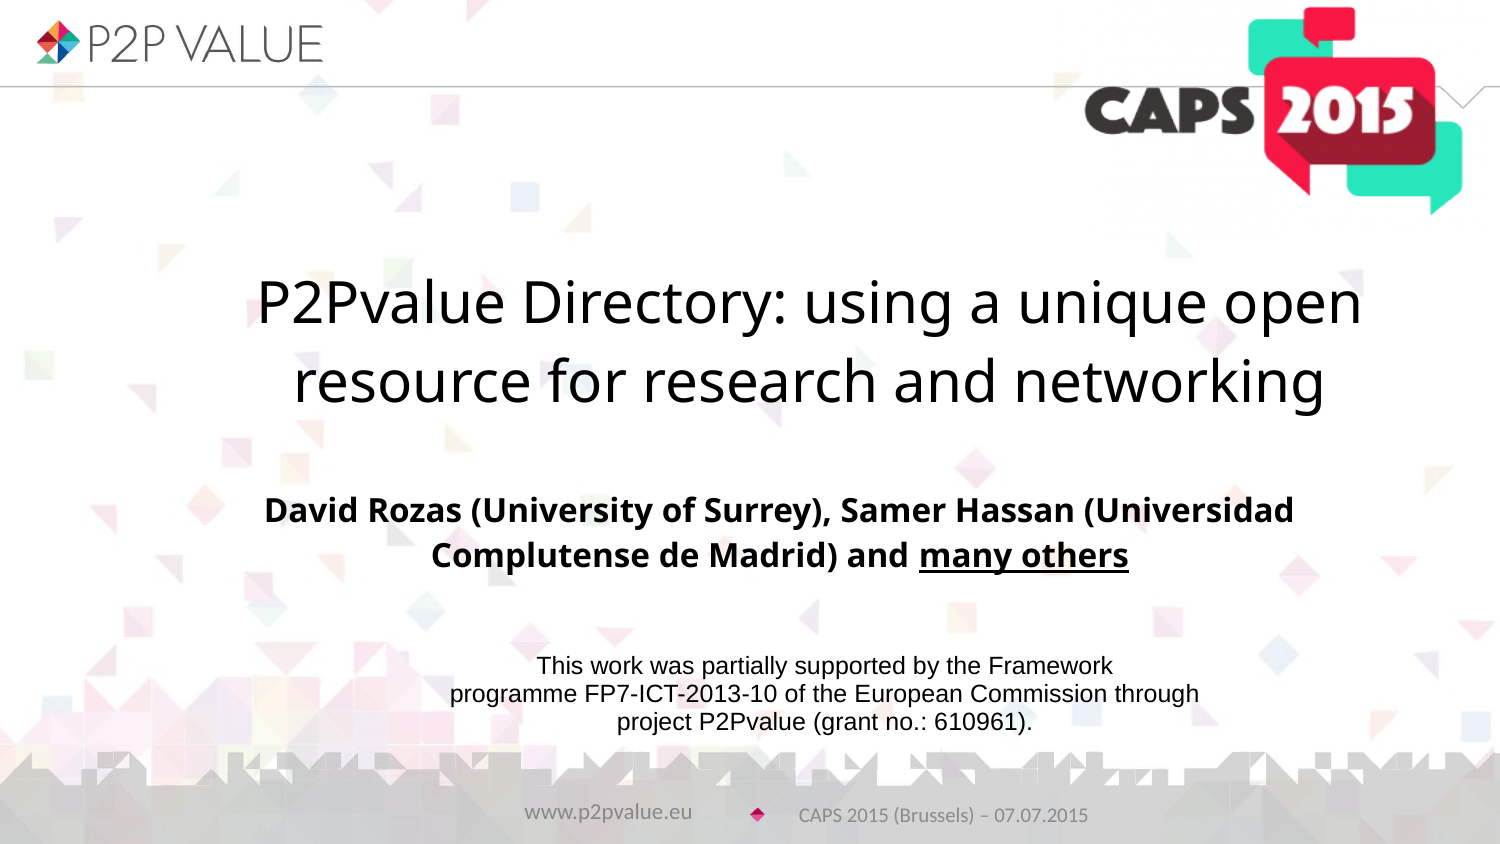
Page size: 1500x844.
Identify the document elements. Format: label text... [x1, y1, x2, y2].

subtitle David Rozas (University of Surrey), Samer Hassan (Universidad Complutense de Madrid) and many others [225, 480, 1336, 601]
title P2Pvalue Directory: using a unique open resource for research and networking [195, 206, 1426, 475]
text_box www.p2pvalue.eu [518, 790, 737, 831]
picture [0, 0, 1500, 844]
text_box This work was partially supported by the Framework programme FP7-ICT-2013-10 of the European Commission through project P2Pvalue (grant no.: 610961). [435, 644, 1231, 825]
text_box CAPS 2015 (Brussels) – 07.07.2015 [785, 791, 1478, 837]
